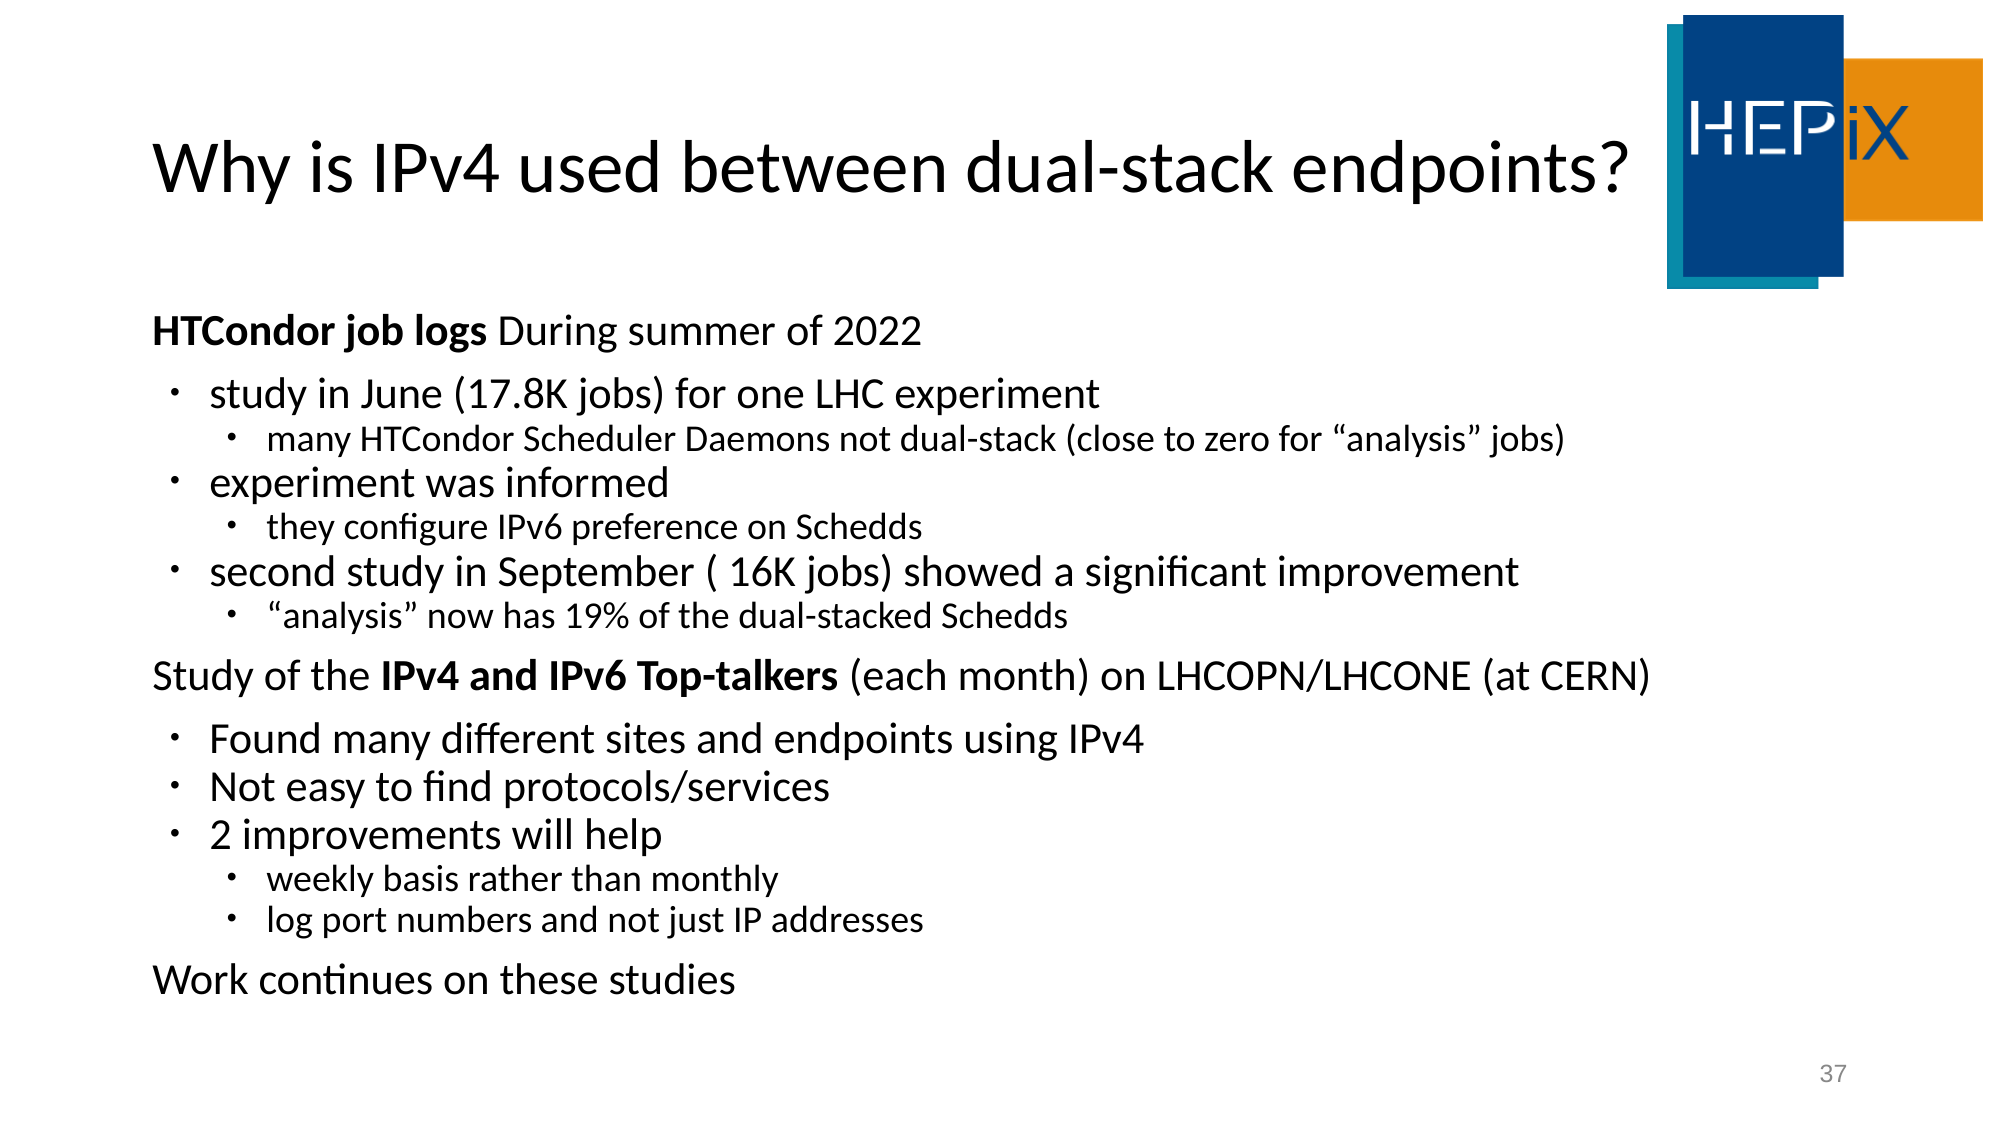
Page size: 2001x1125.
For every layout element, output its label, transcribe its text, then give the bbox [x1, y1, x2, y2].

slide_number <number> [1412, 1042, 1863, 1103]
picture [1667, 15, 1983, 289]
list HTCondor job logs During summer of 2022 study in June (17.8K jobs) for one LHC experiment many HTCondor Scheduler Daemons not dual-stack (close to zero for “analysis” jobs) experiment was informed they configure IPv6 preference on Schedds second study in September ( 16K jobs) showed a significant improvement “analysis” now has 19% of the dual-stacked Schedds Study of the IPv4 and IPv6 Top-talkers (each month) on LHCOPN/LHCONE (at CERN) Found many different sites and endpoints using IPv4 Not easy to find protocols/services 2 improvements will help weekly basis rather than monthly log port numbers and not just IP addresses Work continues on these studies [137, 299, 1863, 1014]
title Why is IPv4 used between dual-stack endpoints? [137, 59, 1863, 278]
